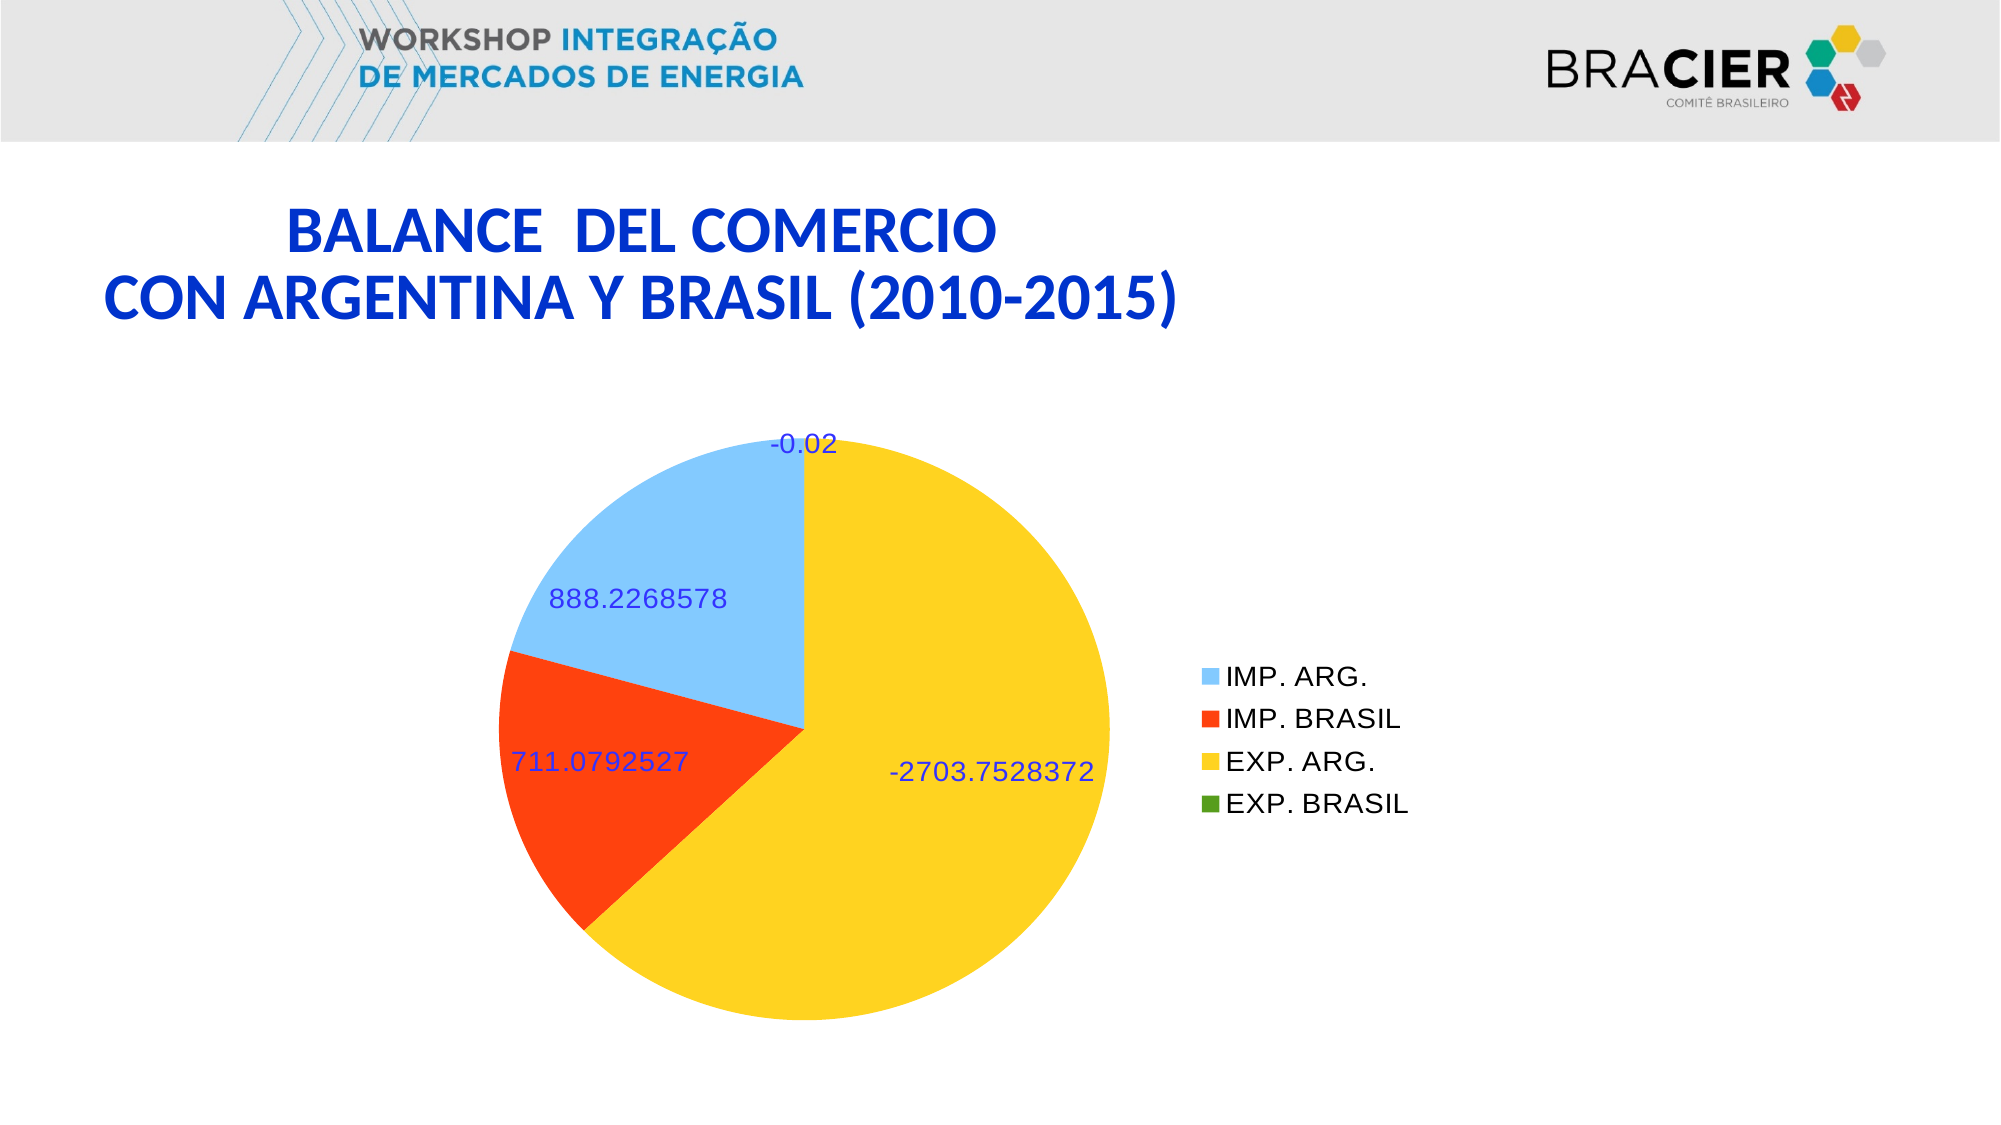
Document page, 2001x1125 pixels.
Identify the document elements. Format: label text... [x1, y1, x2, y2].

text_box BALANCE DEL COMERCIO CON ARGENTINA Y BRASIL (2010-2015) [90, 195, 1937, 373]
picture [0, 0, 2000, 142]
chart [330, 398, 1486, 1036]
